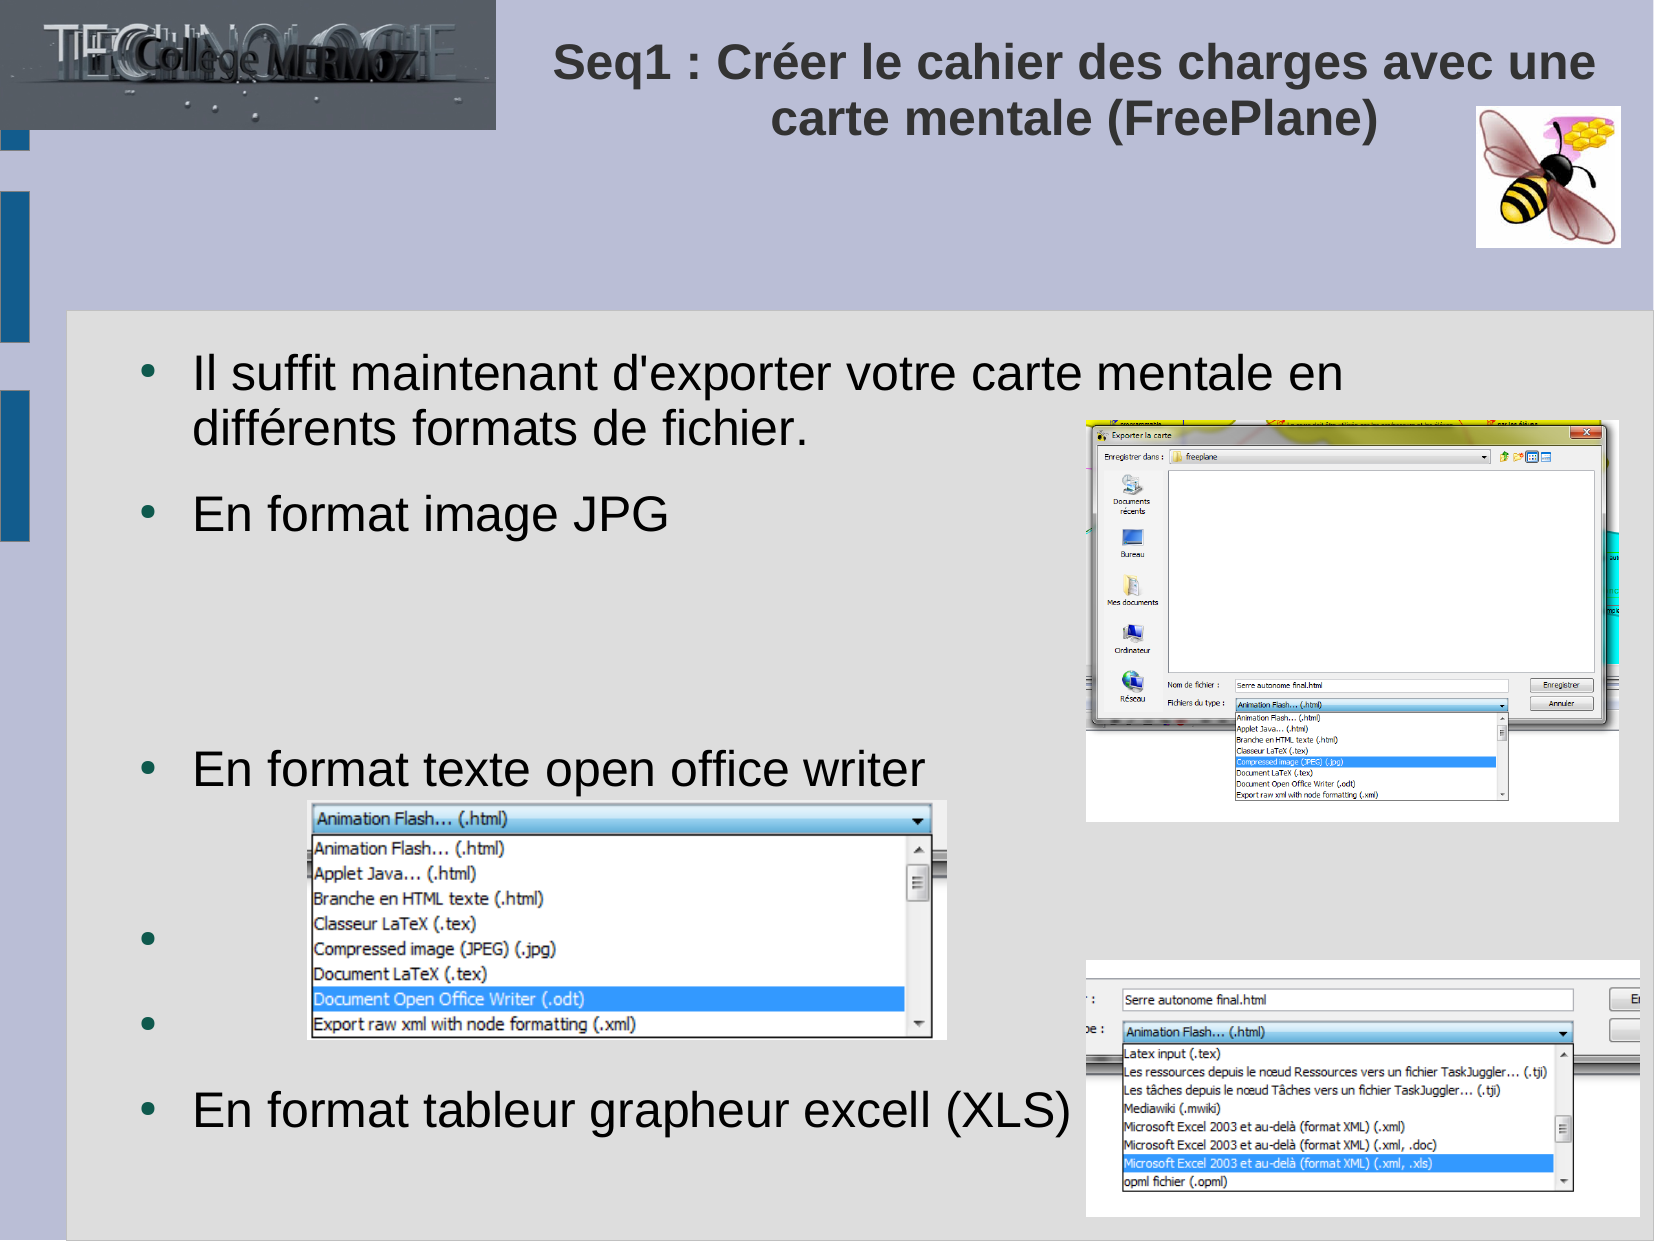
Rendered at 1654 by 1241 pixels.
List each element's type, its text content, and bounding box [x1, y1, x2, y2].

picture [1086, 960, 1640, 1217]
title Seq1 : Créer le cahier des charges avec une carte mentale (FreePlane) [531, 11, 1619, 169]
picture [307, 800, 947, 1040]
picture [0, 0, 496, 130]
picture [1476, 106, 1621, 248]
picture [1086, 420, 1619, 822]
list Il suffit maintenant d'exporter votre carte mentale en différents formats de fichier. En format image JPG En format texte open office writer En format tableur grapheur excell (XLS) [121, 344, 1534, 1139]
